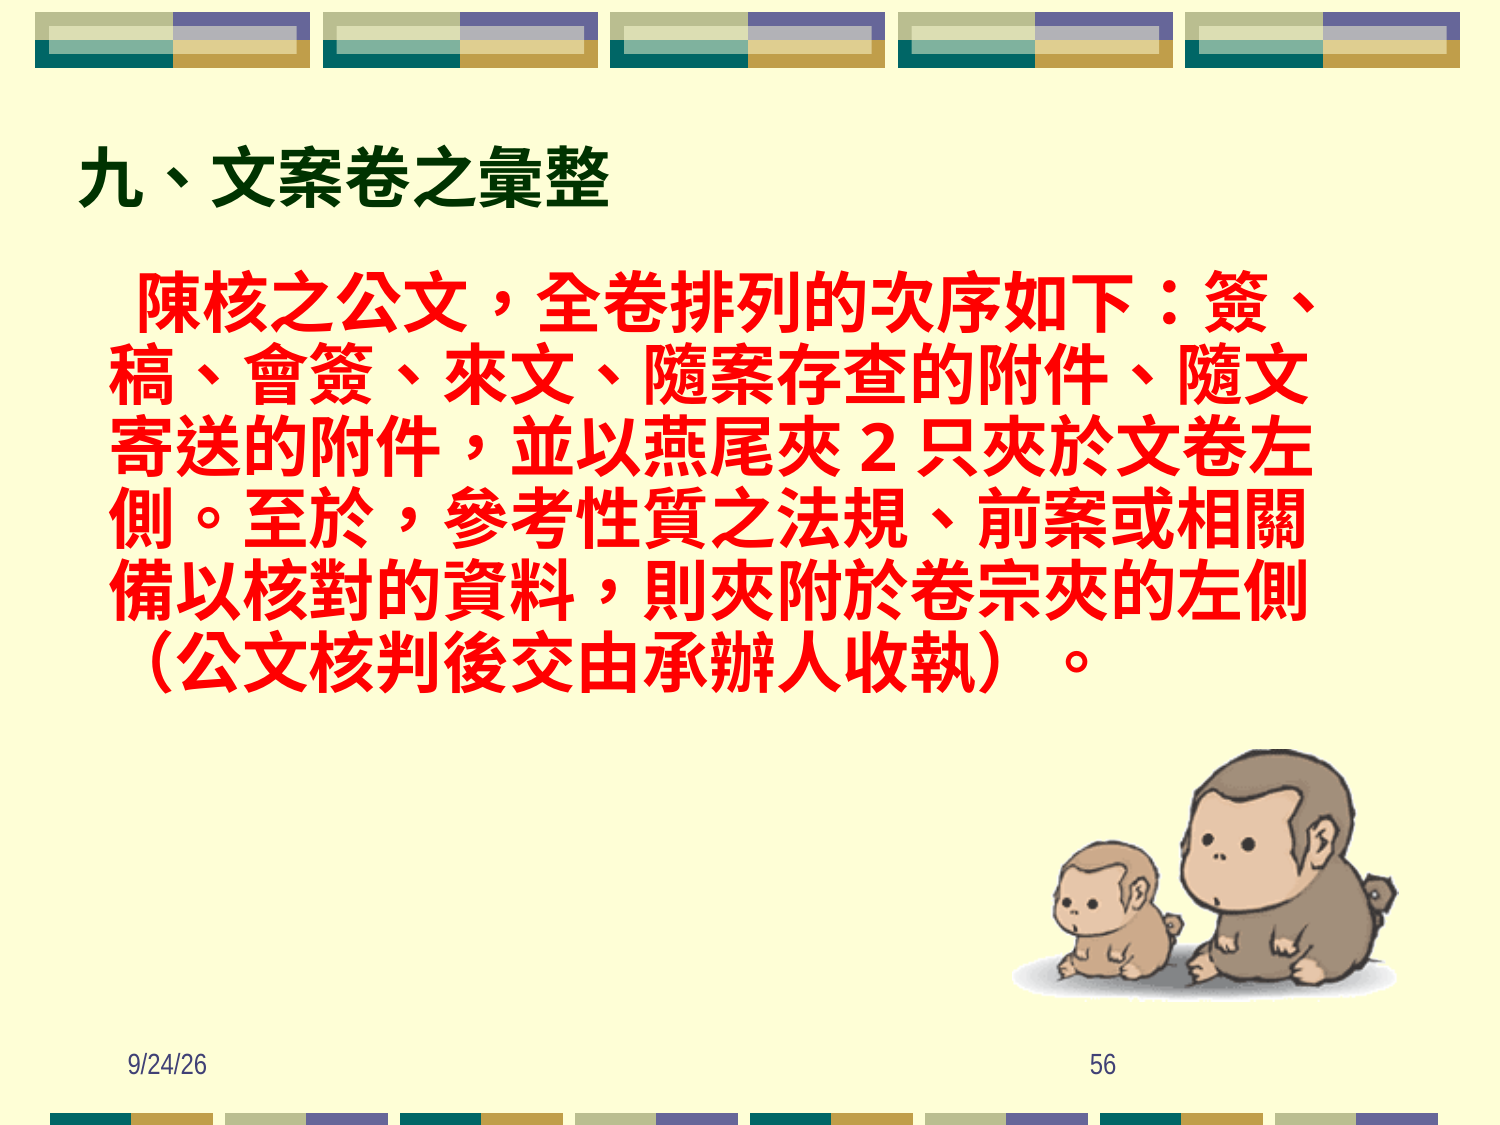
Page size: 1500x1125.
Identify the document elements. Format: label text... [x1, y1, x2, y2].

text_box 九、文案卷之彙整 [62, 137, 713, 237]
text_box [112, 1012, 426, 1088]
text_box [1012, 50, 1463, 150]
picture [1012, 750, 1399, 1002]
list [50, 99, 1263, 262]
text_box [1074, 1012, 1388, 1088]
text_box 陳核之公文，全卷排列的次序如下：簽、稿、會簽、來文、隨案存查的附件、隨文寄送的附件，並以燕尾夾2只夾於文卷左側。至於，參考性質之法規、前案或相關備以核對的資料，則夾附於卷宗夾的左側（公文核判後交由承辦人收執）。 [37, 262, 1350, 788]
